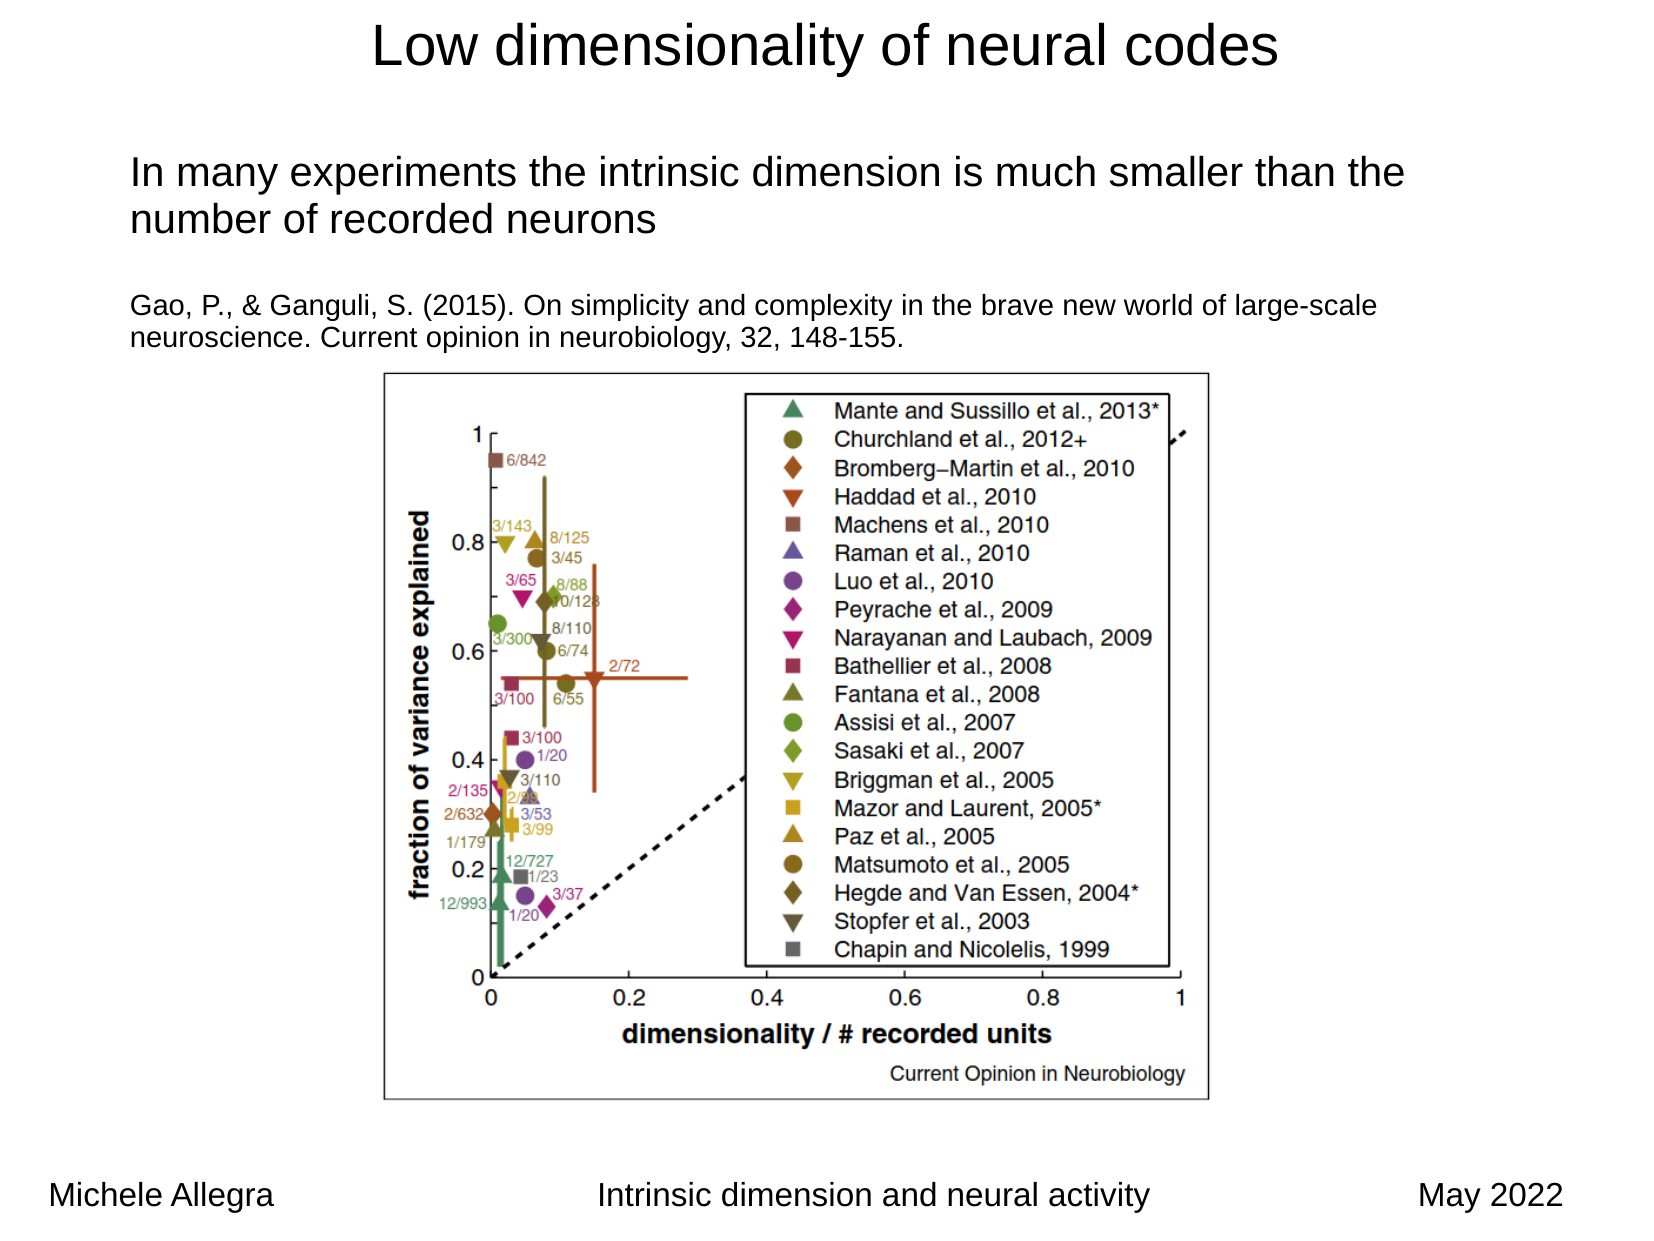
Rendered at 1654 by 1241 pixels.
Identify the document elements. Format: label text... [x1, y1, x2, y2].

title Low dimensionality of neural codes [82, 0, 1571, 96]
text_box Michele Allegra Intrinsic dimension and neural activity May 2022 [33, 1168, 1603, 1221]
picture [372, 360, 1221, 1115]
text_box In many experiments the intrinsic dimension is much smaller than the number of recorded neurons Gao, P., & Ganguli, S. (2015). On simplicity and complexity in the brave new world of large-scale neuroscience. Current opinion in neurobiology, 32, 148-155. [115, 141, 1527, 362]
